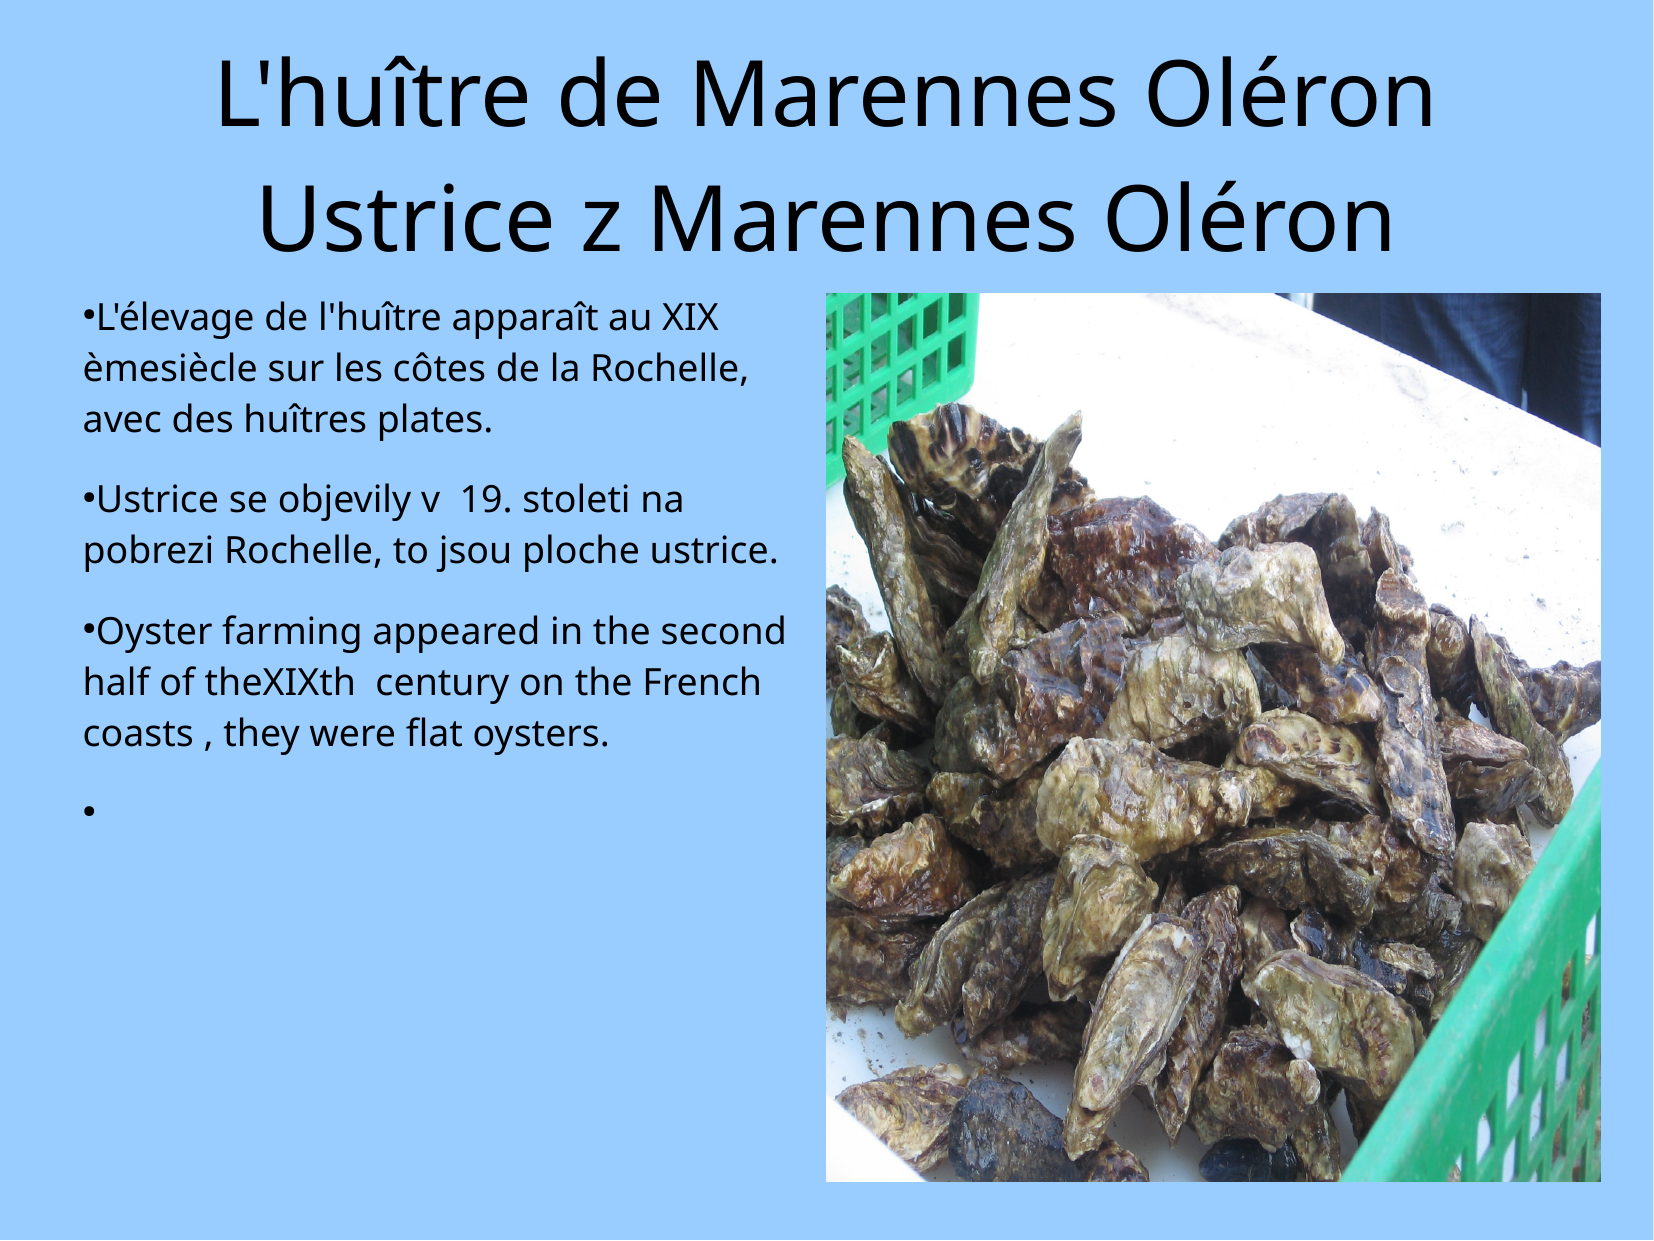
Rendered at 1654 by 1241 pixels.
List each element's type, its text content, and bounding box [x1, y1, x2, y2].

title L'huître de Marennes Oléron Ustrice z Marennes Oléron [82, 25, 1571, 281]
picture [826, 293, 1601, 1182]
list L'élevage de l'huître apparaît au XIX èmesiècle sur les côtes de la Rochelle, avec des huîtres plates. Ustrice se objevily v 19. stoleti na pobrezi Rochelle, to jsou ploche ustrice. Oyster farming appeared in the second half of theXIXth century on the French coasts , they were flat oysters. [82, 290, 809, 1094]
